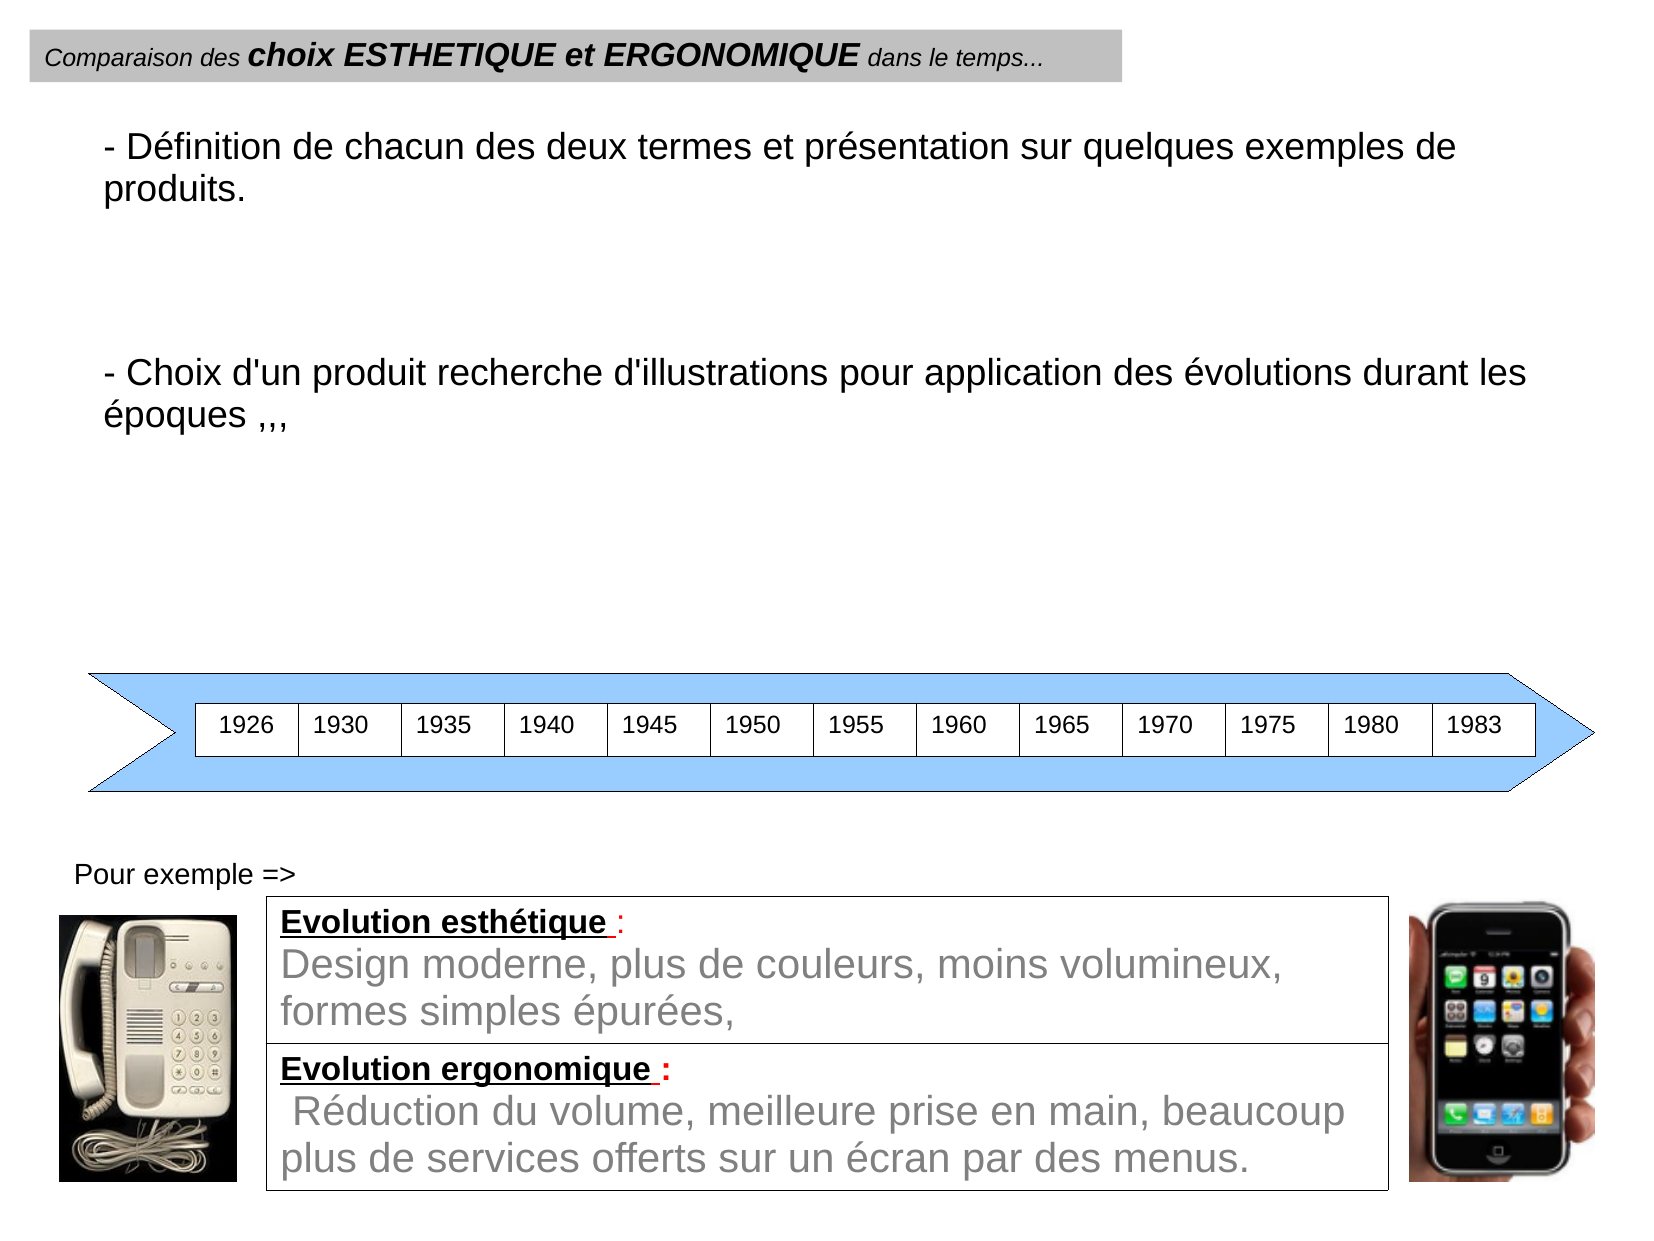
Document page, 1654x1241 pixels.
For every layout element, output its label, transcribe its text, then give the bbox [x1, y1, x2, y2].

table_cell Evolution ergonomique : Réduction du volume, meilleure prise en main, beaucoup plus de services offerts sur un écran par des menus. [267, 1044, 1388, 1190]
table_header 1970 [1123, 704, 1225, 756]
table_header 1940 [505, 704, 607, 756]
table_header 1945 [608, 704, 710, 756]
table_header 1980 [1329, 704, 1432, 756]
text_box Pour exemple => [59, 850, 355, 898]
picture [1409, 898, 1595, 1182]
table_header 1975 [1226, 704, 1328, 756]
table_header 1960 [917, 704, 1019, 756]
table_header 1950 [711, 704, 813, 756]
table_header 1935 [402, 704, 504, 756]
text_box [88, 673, 1595, 792]
text_box - Définition de chacun des deux termes et présentation sur quelques exemples de produits. [88, 118, 1565, 218]
text_box - Choix d'un produit recherche d'illustrations pour application des évolutions durant les époques ,,, [88, 343, 1595, 443]
table_header 1965 [1020, 704, 1122, 756]
table_header 1930 [299, 704, 401, 756]
table_header 1955 [814, 704, 916, 756]
table_header 1926 [196, 704, 298, 756]
table_header 1983 [1433, 704, 1535, 756]
text_box Comparaison des choix ESTHETIQUE et ERGONOMIQUE dans le temps... [29, 29, 1123, 83]
table_header Evolution esthétique : Design moderne, plus de couleurs, moins volumineux, formes simples épurées, [267, 897, 1388, 1043]
picture [59, 915, 237, 1182]
